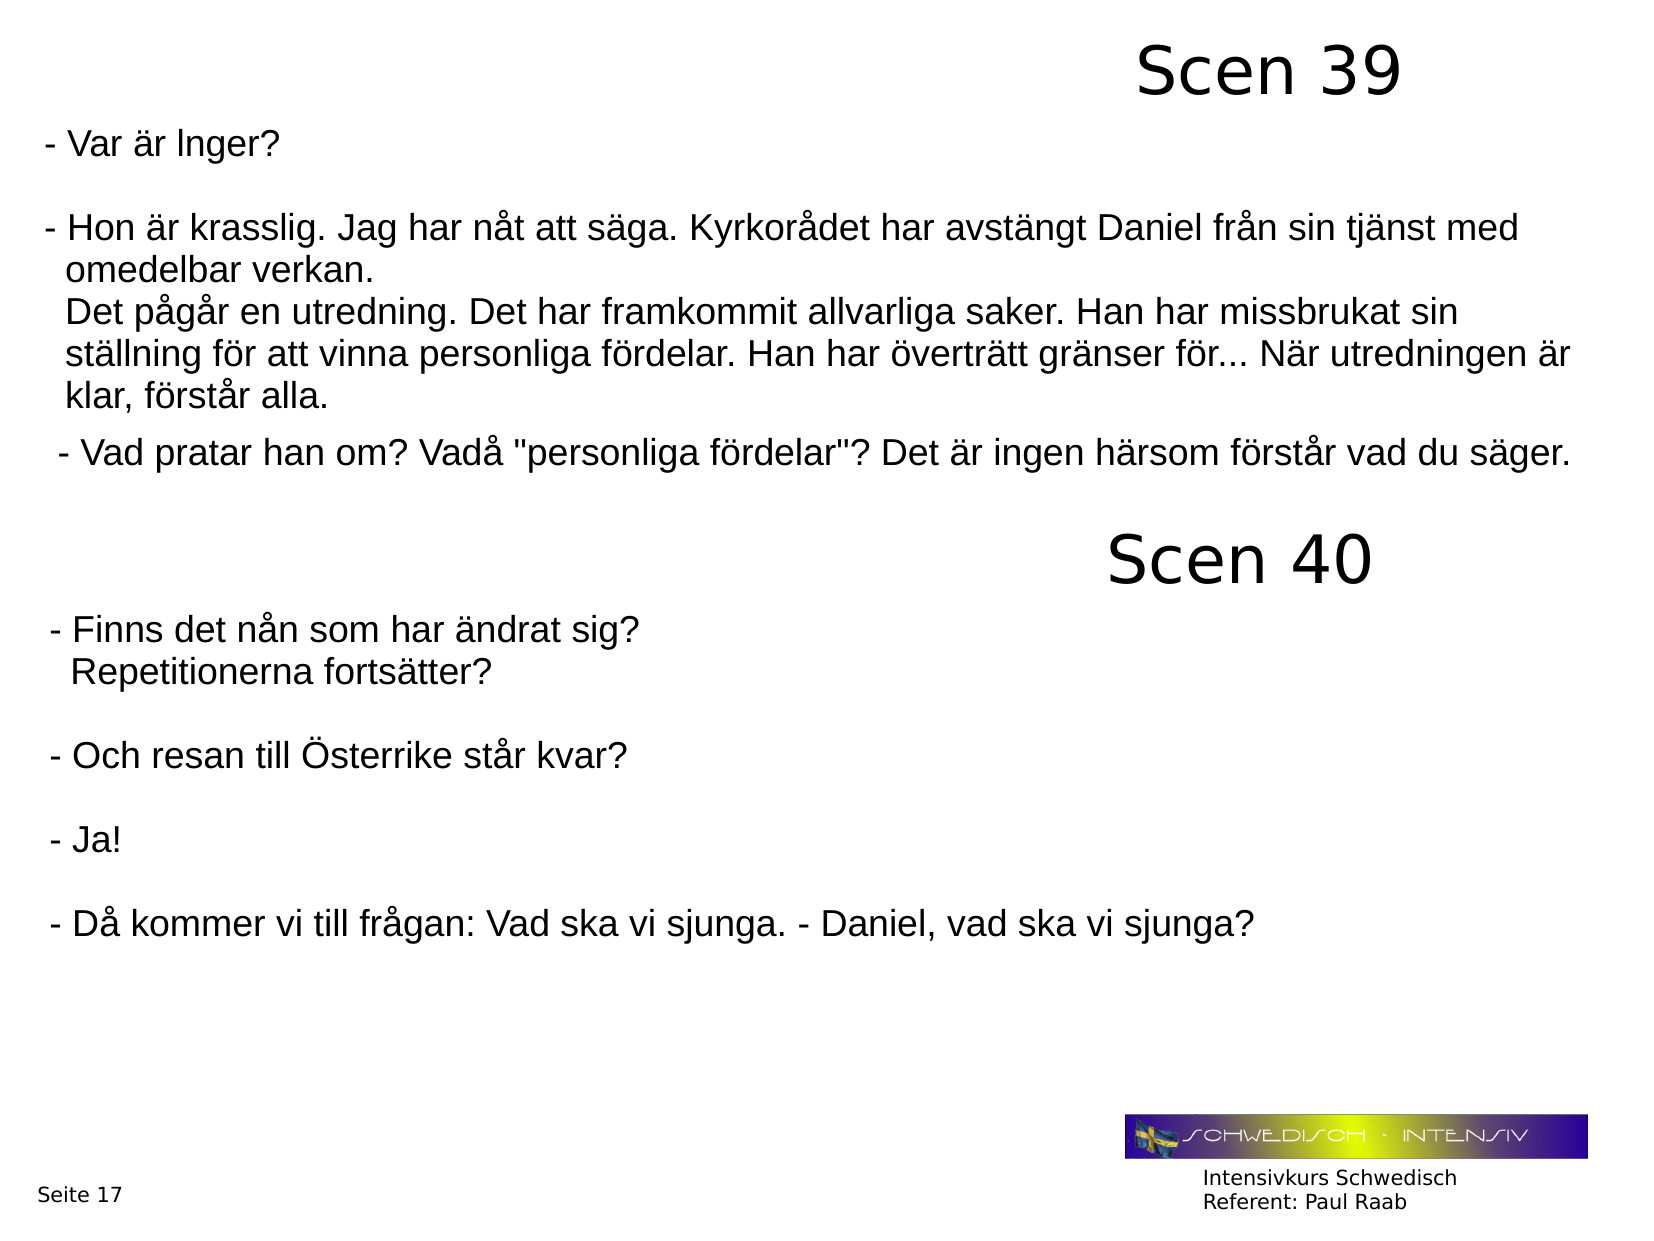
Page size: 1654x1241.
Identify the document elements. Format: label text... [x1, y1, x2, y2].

text_box Scen 40 [1070, 514, 1406, 608]
text_box - Vad pratar han om? Vadå "personliga fördelar"? Det är ingen härsom förstår vad du säger. [42, 423, 1609, 489]
picture [1125, 1114, 1588, 1159]
text_box Scen 39 [1099, 25, 1434, 118]
text_box - Var är lnger? - Hon är krasslig. Jag har nåt att säga. Kyrkorådet har avstängt Daniel från sin tjänst med omedelbar verkan. Det pågår en utredning. Det har framkommit allvarliga saker. Han har missbrukat sin ställning för att vinna personliga fördelar. Han har överträtt gränser för... När utredningen är klar, förstår alla. [29, 114, 1609, 424]
text_box - Finns det nån som har ändrat sig? Repetitionerna fortsätter? - Och resan till Österrike står kvar? - Ja! - Då kommer vi till frågan: Vad ska vi sjunga. - Daniel, vad ska vi sjunga? [34, 601, 1367, 994]
